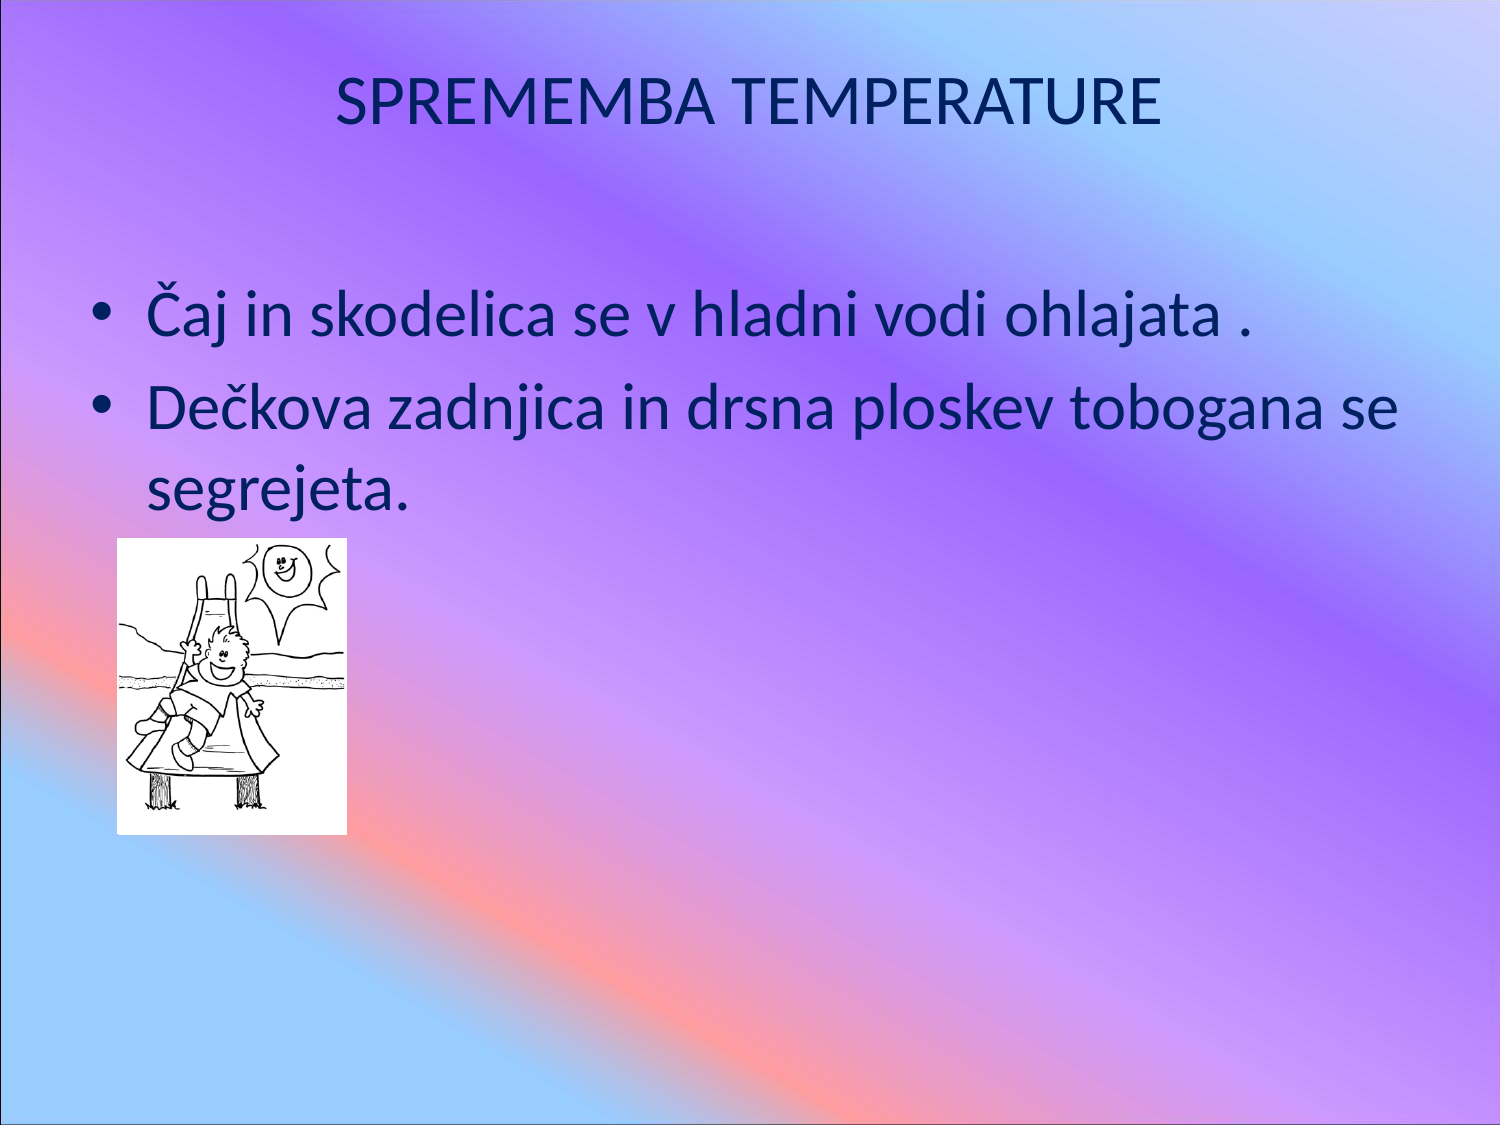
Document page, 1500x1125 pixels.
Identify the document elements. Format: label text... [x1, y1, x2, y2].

list Čaj in skodelica se v hladni vodi ohlajata . Dečkova zadnjica in drsna ploskev tobogana se segrejeta. [75, 262, 1425, 1005]
title SPREMEMBA TEMPERATURE [75, 45, 1425, 233]
picture [0, 0, 1500, 1125]
